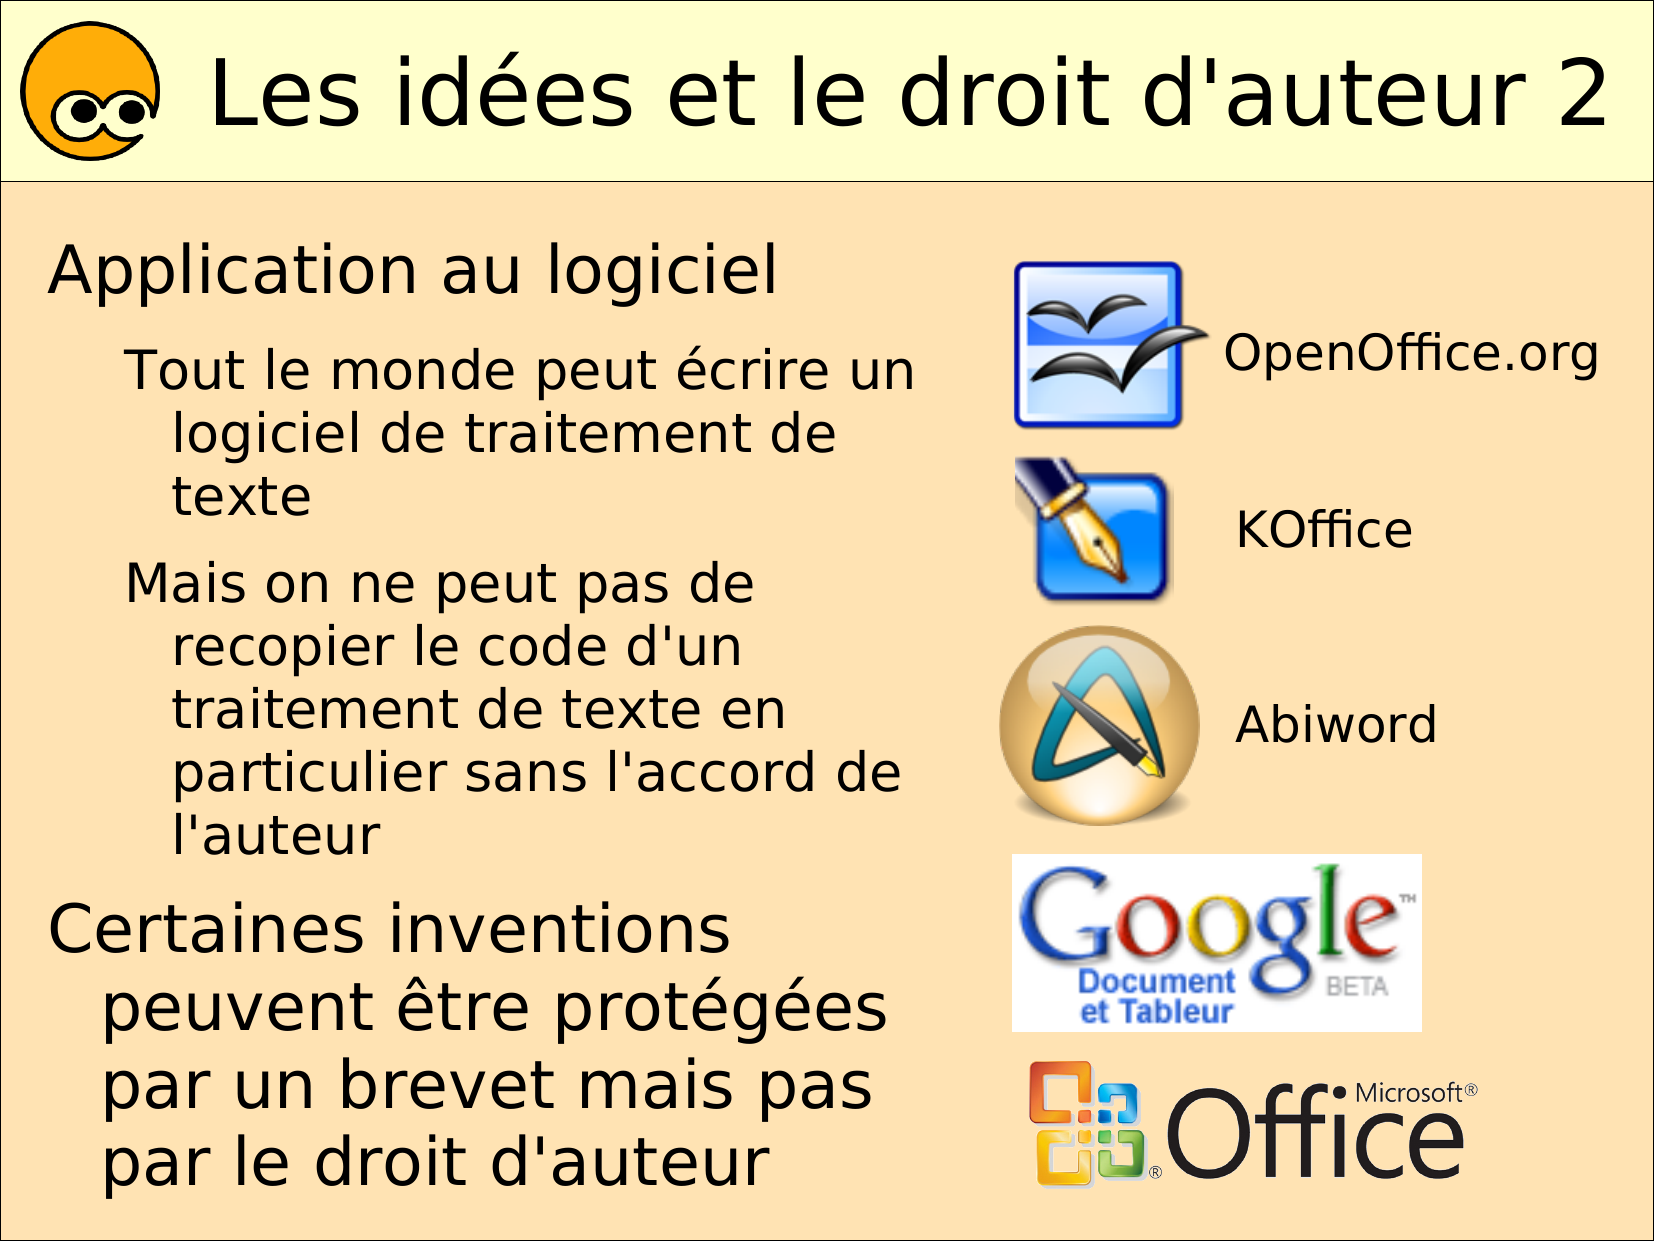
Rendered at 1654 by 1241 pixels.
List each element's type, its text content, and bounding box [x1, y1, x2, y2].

picture [999, 625, 1200, 826]
picture [1012, 854, 1422, 1032]
list Application au logiciel Tout le monde peut écrire un logiciel de traitement de texte Mais on ne peut pas de recopier le code d'un traitement de texte en particulier sans l'accord de l'auteur Certaines inventions peuvent être protégées par un brevet mais pas par le droit d'auteur [29, 231, 957, 1202]
text_box OpenOffice.org [1208, 316, 1628, 390]
text_box Abiword [1220, 688, 1504, 762]
picture [20, 21, 160, 161]
picture [1011, 244, 1212, 445]
text_box KOffice [1220, 493, 1457, 567]
title Les idées et le droit d'auteur 2 [203, 39, 1620, 147]
picture [1006, 1049, 1501, 1199]
picture [1015, 451, 1174, 611]
